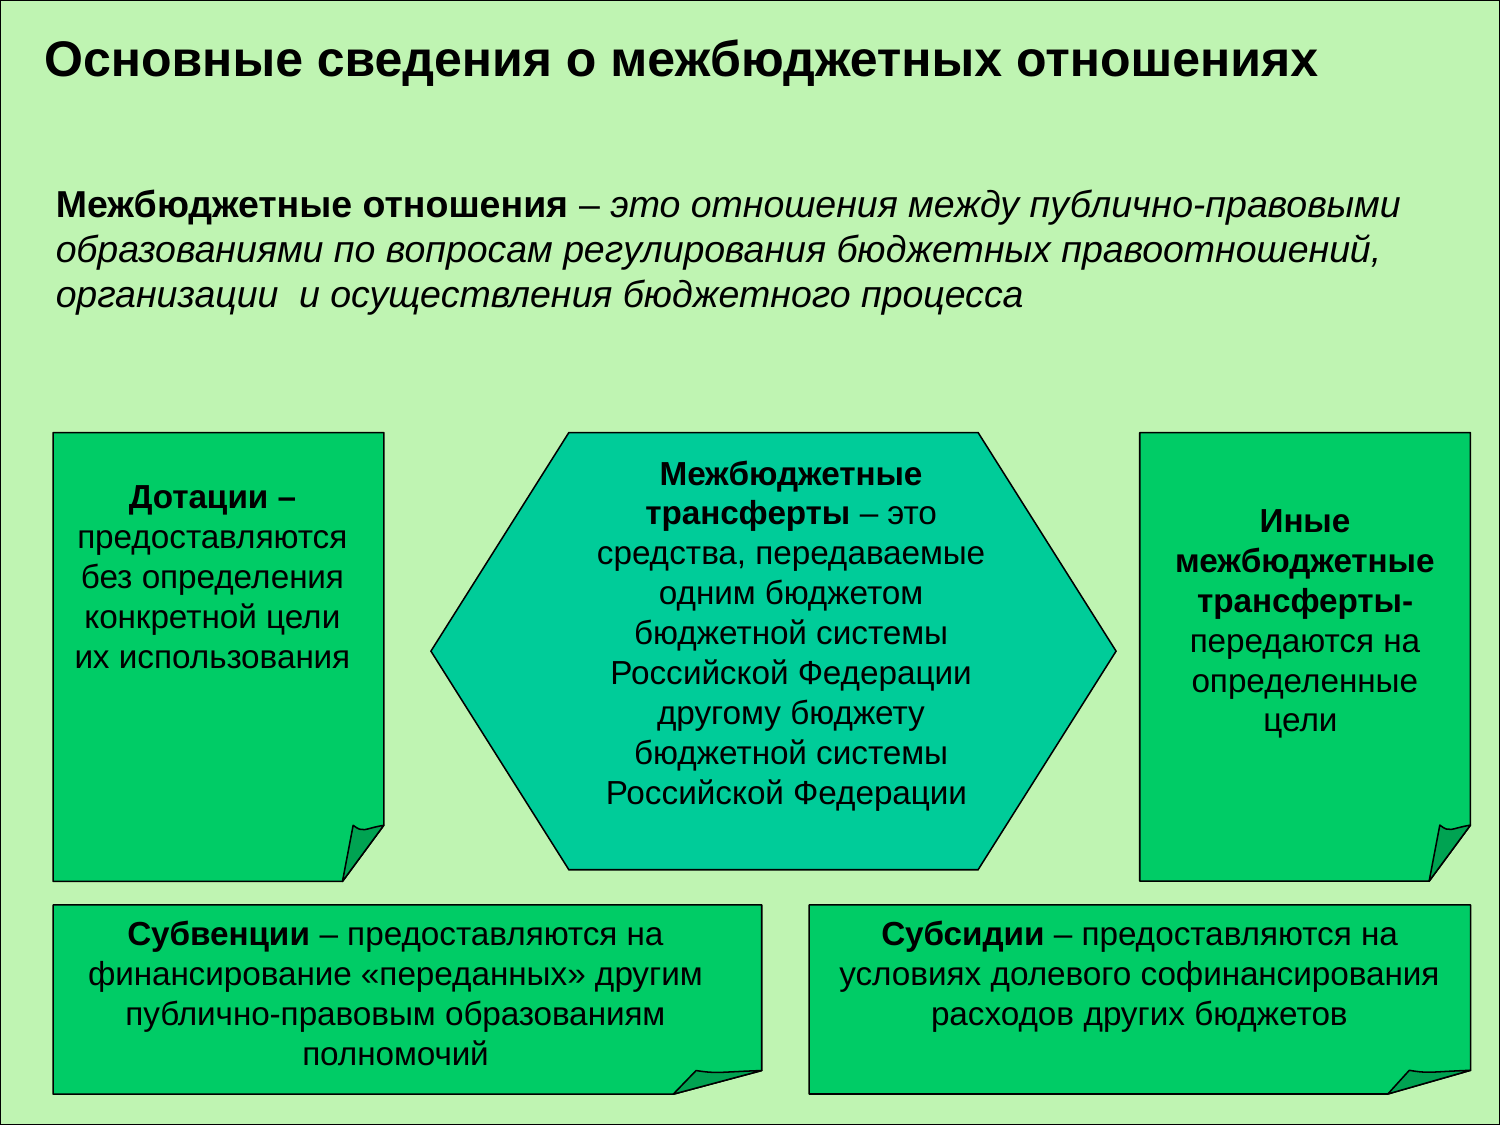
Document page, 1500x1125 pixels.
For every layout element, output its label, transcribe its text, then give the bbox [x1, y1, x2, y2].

text_box Иные межбюджетные трансферты- передаются на определенные цели [1139, 491, 1471, 746]
text_box Межбюджетные отношения – это отношения между публично-правовыми образованиями по вопросам регулирования бюджетных правоотношений, организации и осуществления бюджетного процесса [41, 172, 1471, 323]
text_box Основные сведения о межбюджетных отношениях [29, 18, 1459, 94]
text_box Субвенции – предоставляются на финансирование «переданных» другим публично-правовым образованиям полномочий [53, 904, 739, 1080]
text_box Межбюджетные трансферты – это средства, передаваемые одним бюджетом бюджетной системы Российской Федерации другому бюджету бюджетной системы Российской Федерации [560, 444, 1022, 819]
text_box Дотации – предоставляются без определения конкретной цели их использования [53, 467, 373, 683]
text_box [0, 0, 1500, 1125]
text_box Субсидии – предоставляются на условиях долевого софинансирования расходов других бюджетов [820, 904, 1459, 1040]
